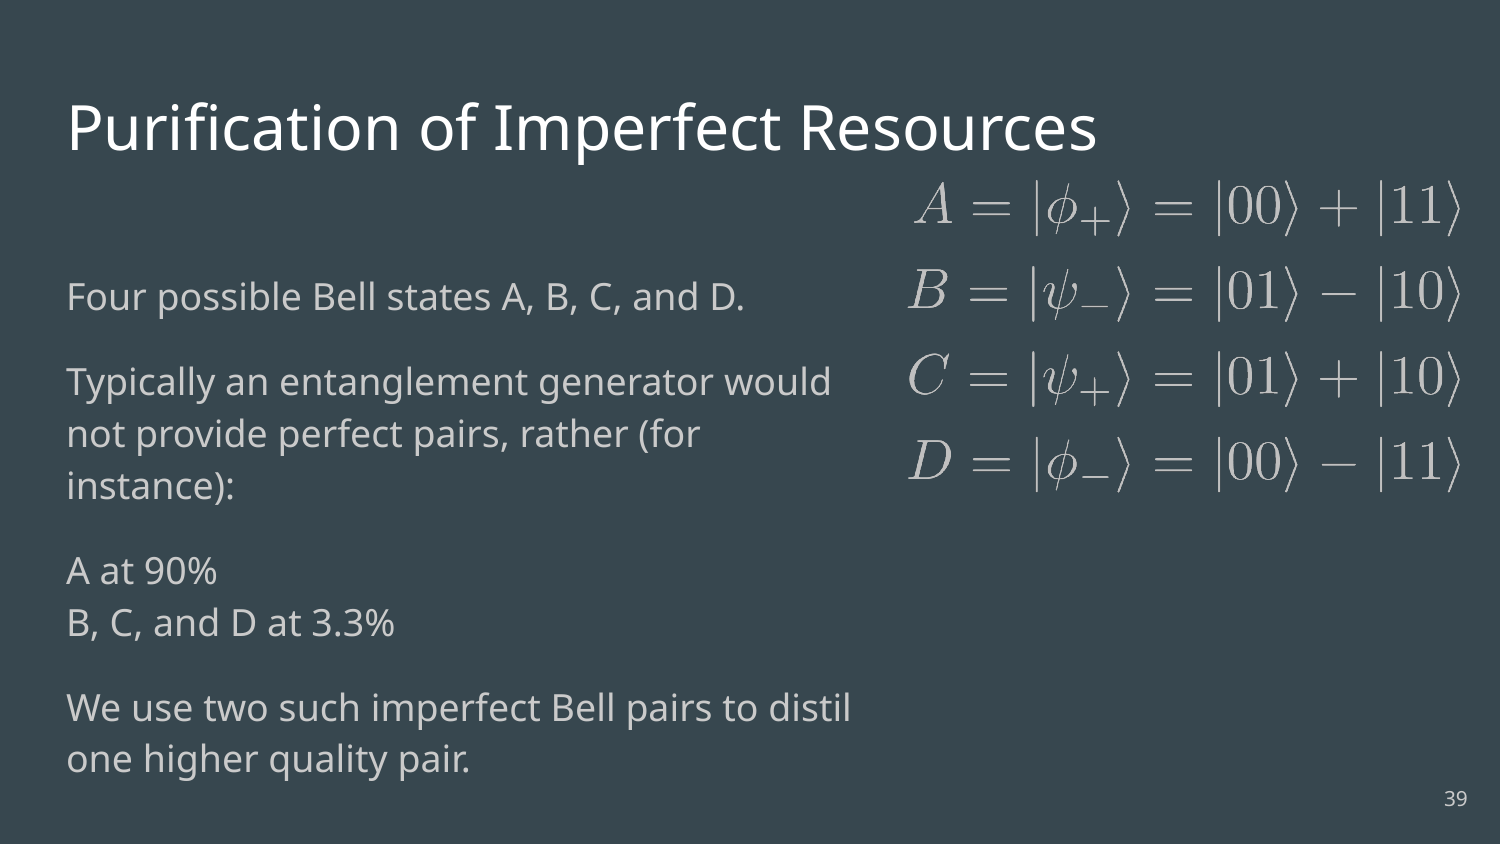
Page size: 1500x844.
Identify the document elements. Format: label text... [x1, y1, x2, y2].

list Four possible Bell states A, B, C, and D. Typically an entanglement generator would not provide perfect pairs, rather (for instance): A at 90% B, C, and D at 3.3% We use two such imperfect Bell pairs to distil one higher quality pair. [51, 251, 883, 812]
picture [907, 180, 1460, 493]
slide_number <number> [1392, 767, 1483, 833]
title Purification of Imperfect Resources [51, 72, 1449, 167]
